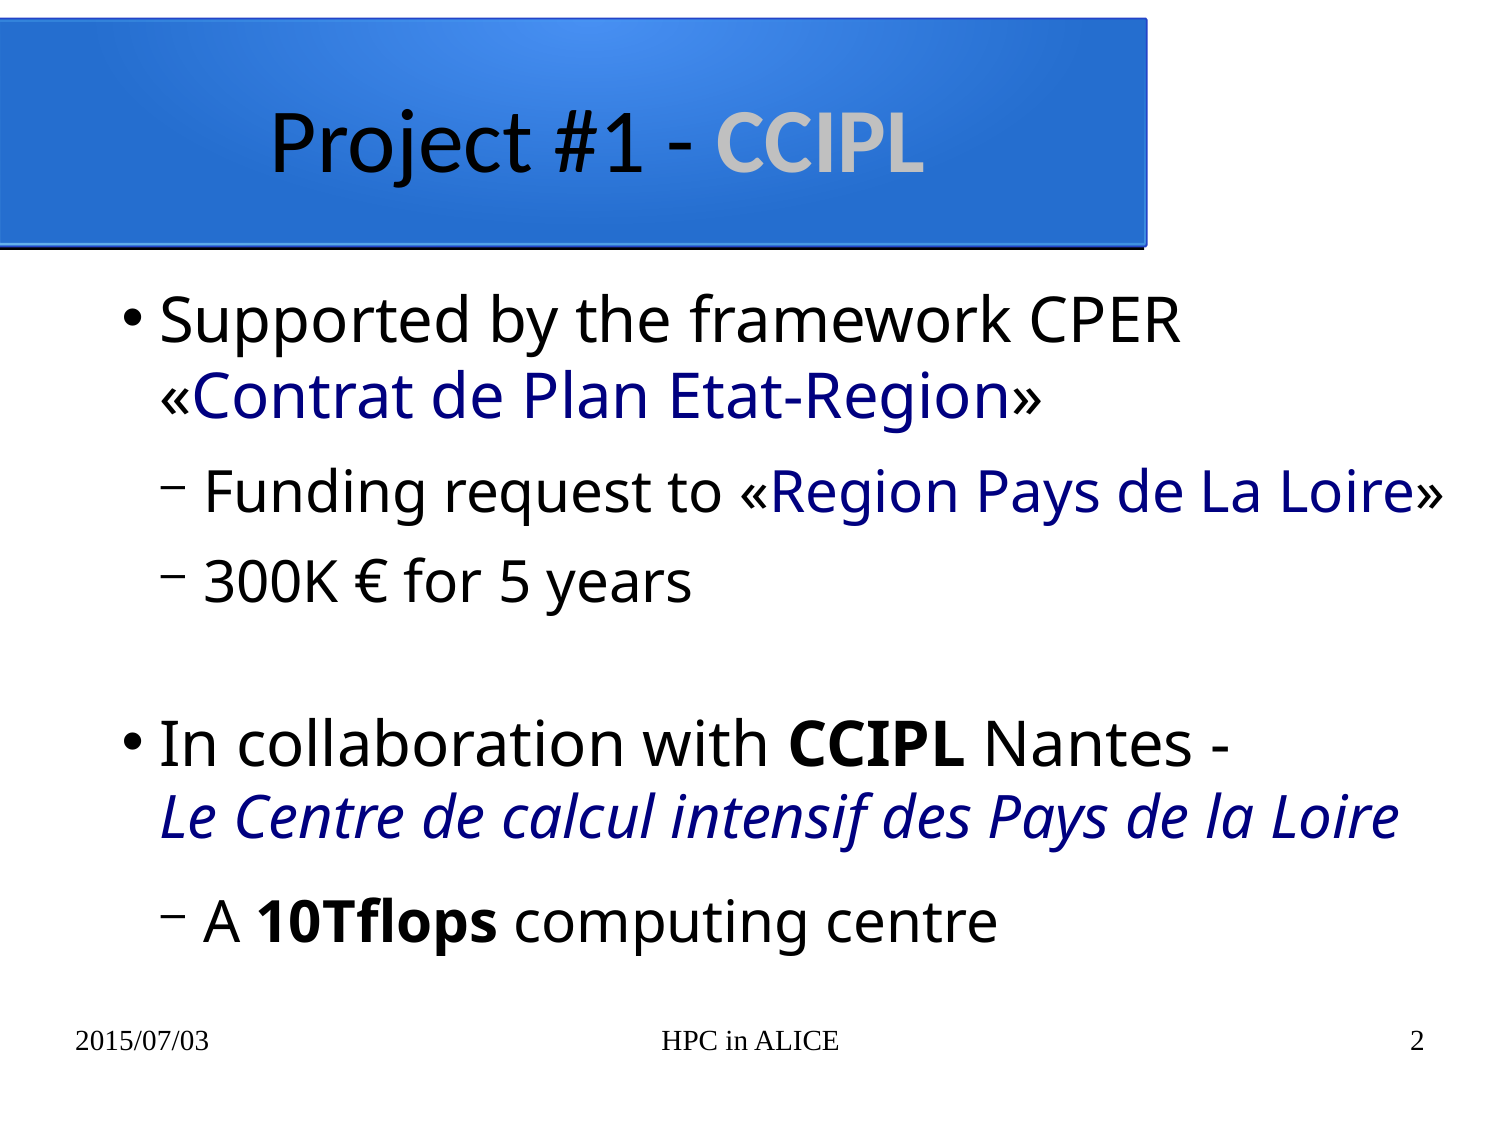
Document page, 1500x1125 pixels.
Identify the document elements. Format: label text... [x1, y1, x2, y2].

title Project #1 - CCIPL [75, 42, 1120, 229]
list Supported by the framework CPER «Contrat de Plan Etat-Region» Funding request to «Region Pays de La Loire» 300K € for 5 years In collaboration with CCIPL Nantes - Le Centre de calcul intensif des Pays de la Loire A 10Tflops computing centre [75, 271, 1486, 976]
